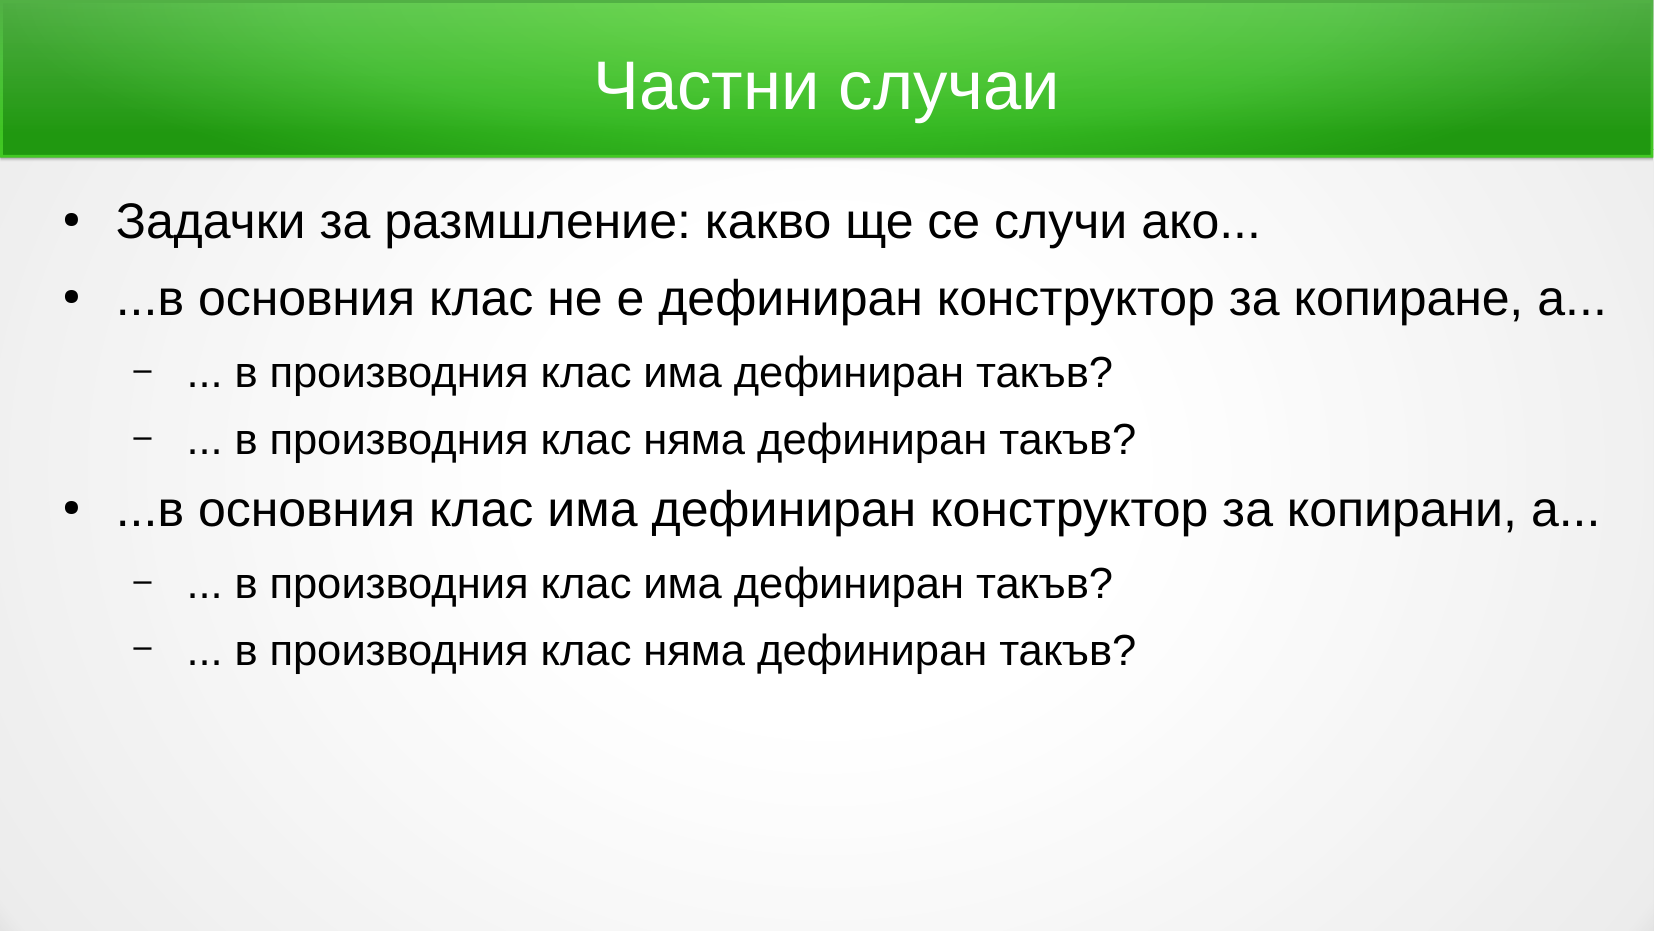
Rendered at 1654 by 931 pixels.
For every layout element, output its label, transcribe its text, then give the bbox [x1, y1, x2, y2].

list Задачки за размшление: какво ще се случи ако... ...в основния клас не е дефиниран конструктор за копиране, а... ... в производния клас има дефиниран такъв? ... в производния клас няма дефиниран такъв? ...в основния клас има дефиниран конструктор за копирани, а... ... в производния клас има дефиниран такъв? ... в производния клас няма дефиниран такъв? [44, 192, 1619, 898]
title Частни случаи [82, 37, 1571, 135]
